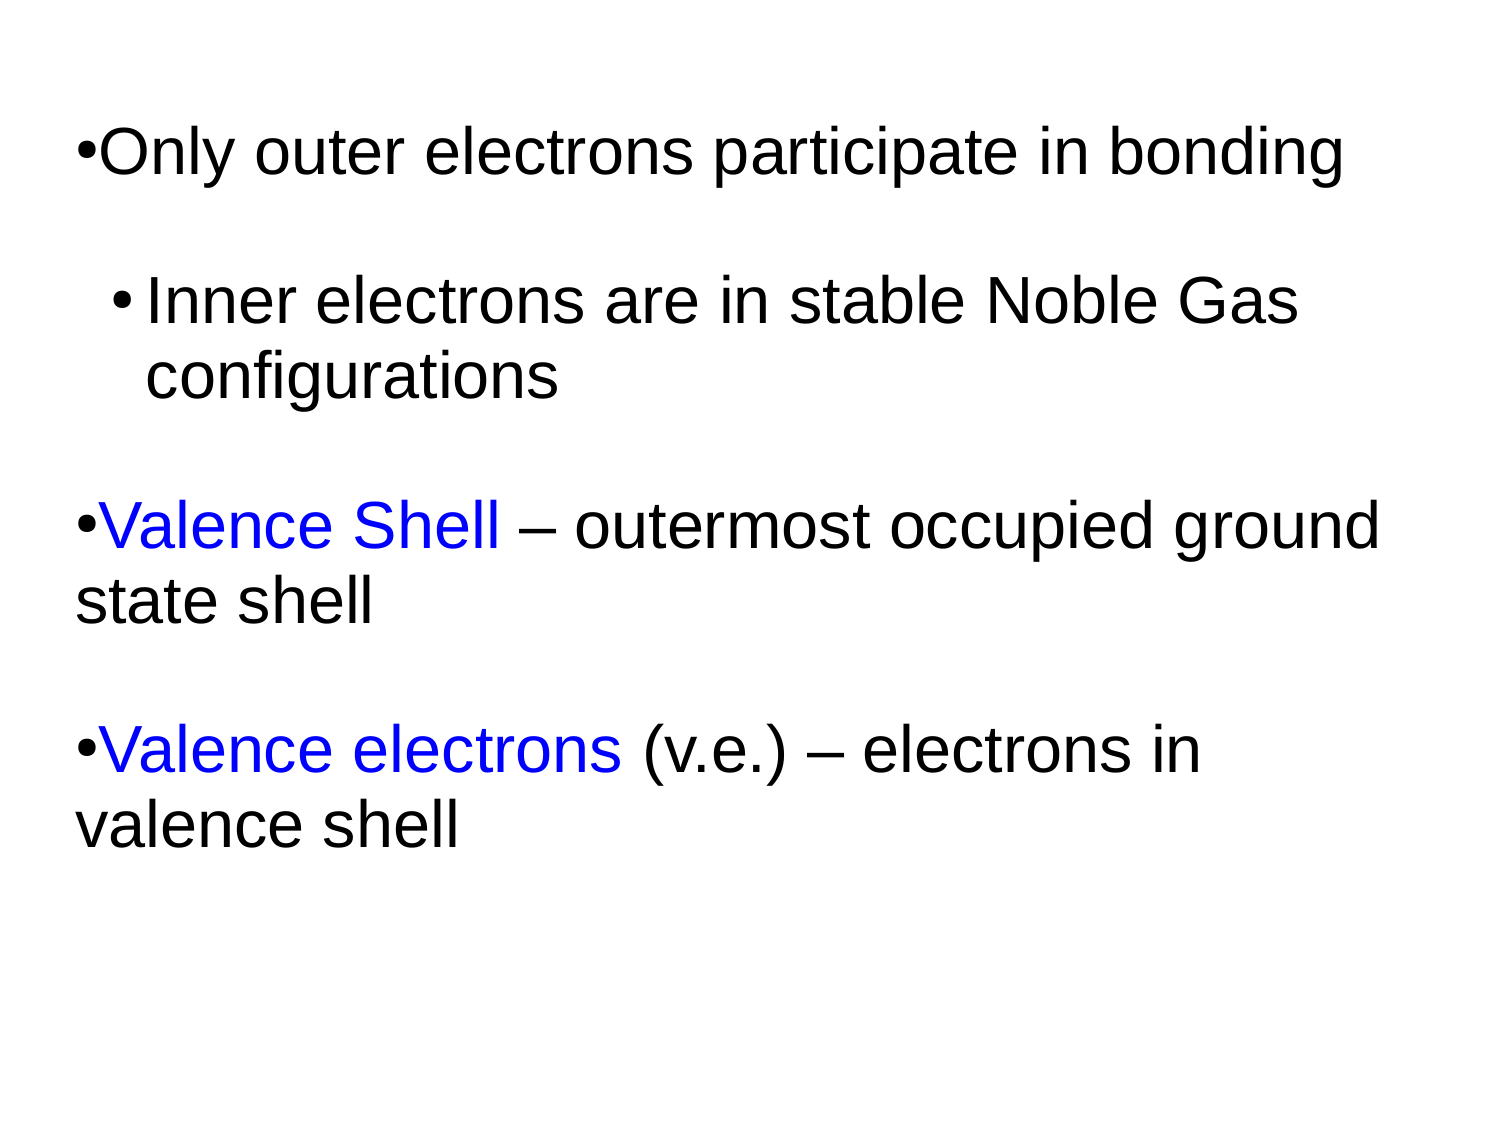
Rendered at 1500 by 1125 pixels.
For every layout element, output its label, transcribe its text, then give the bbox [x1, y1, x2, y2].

subtitle Only outer electrons participate in bonding Inner electrons are in stable Noble Gas configurations Valence Shell – outermost occupied ground state shell Valence electrons (v.e.) – electrons in valence shell [75, 44, 1425, 1006]
